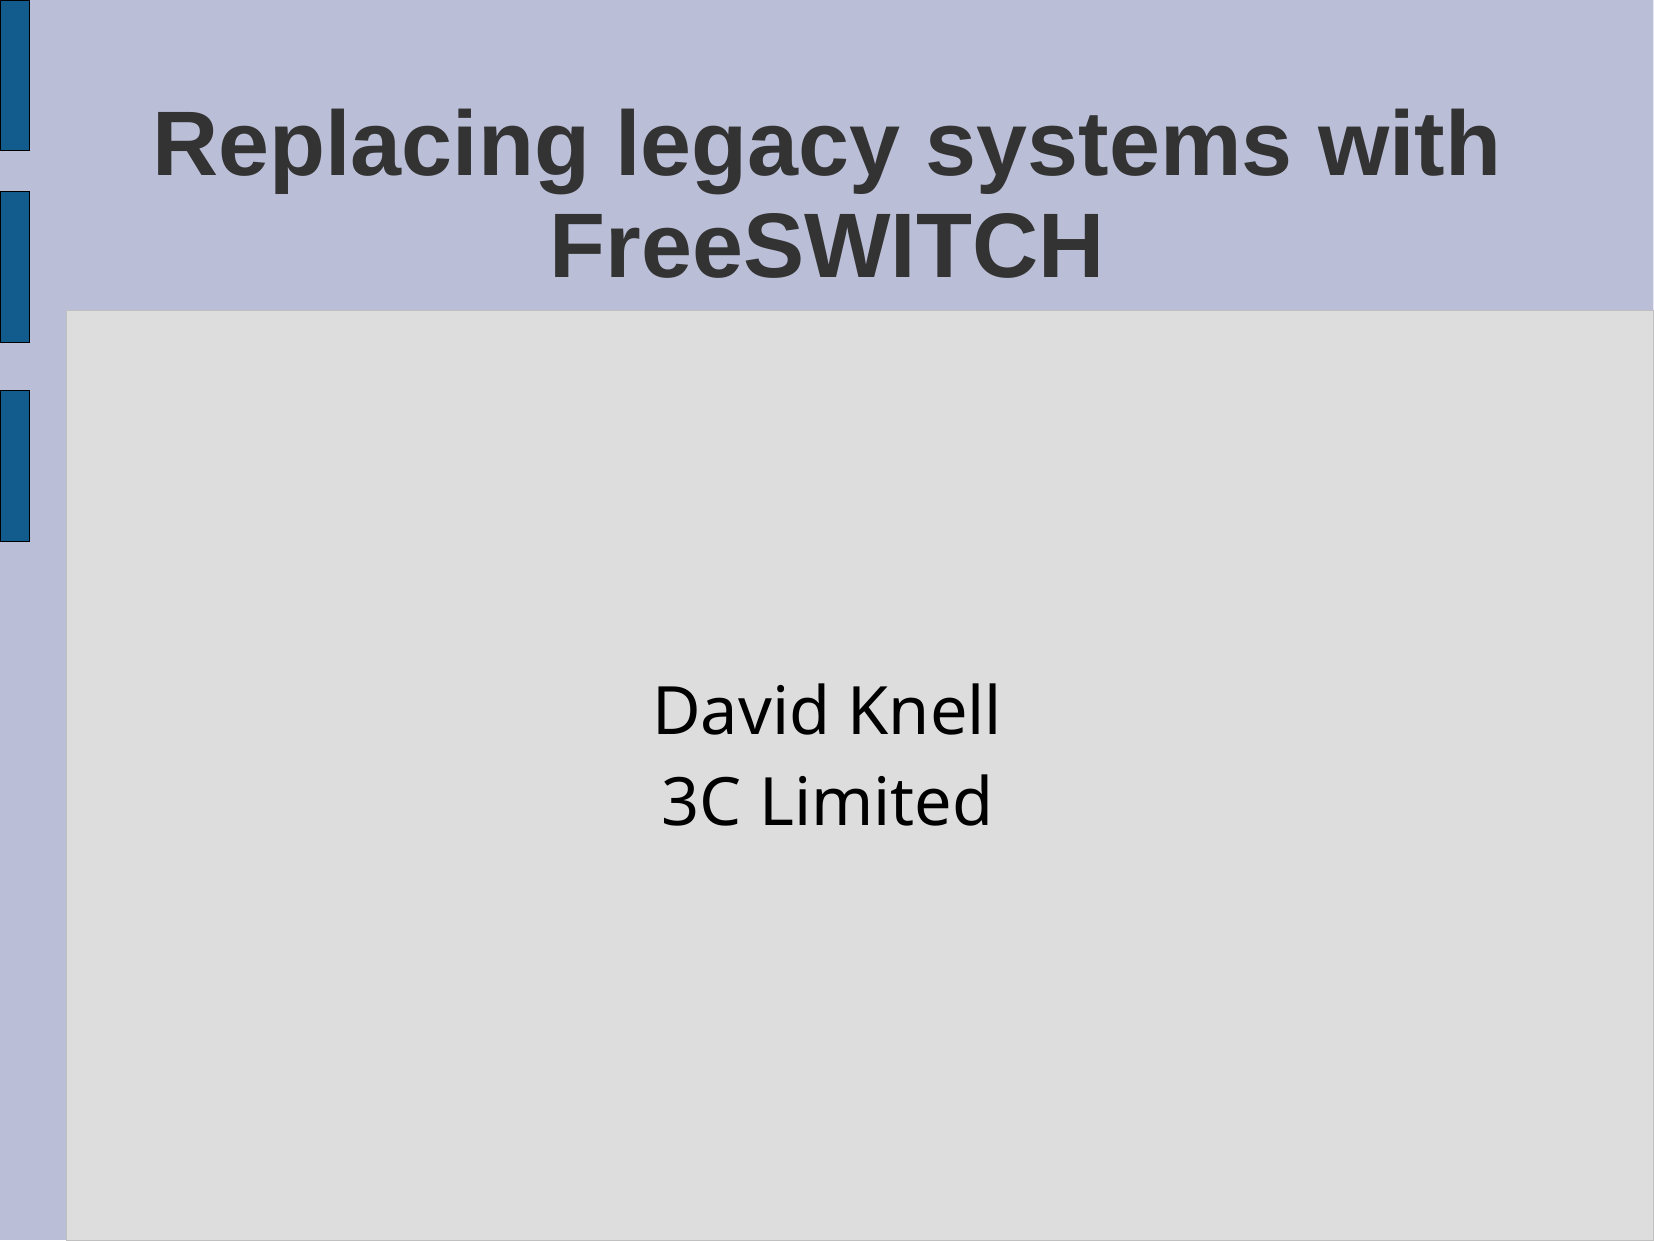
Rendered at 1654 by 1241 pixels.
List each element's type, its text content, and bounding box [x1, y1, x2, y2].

subtitle David Knell 3C Limited [121, 352, 1534, 1156]
title Replacing legacy systems with FreeSWITCH [121, 91, 1534, 299]
